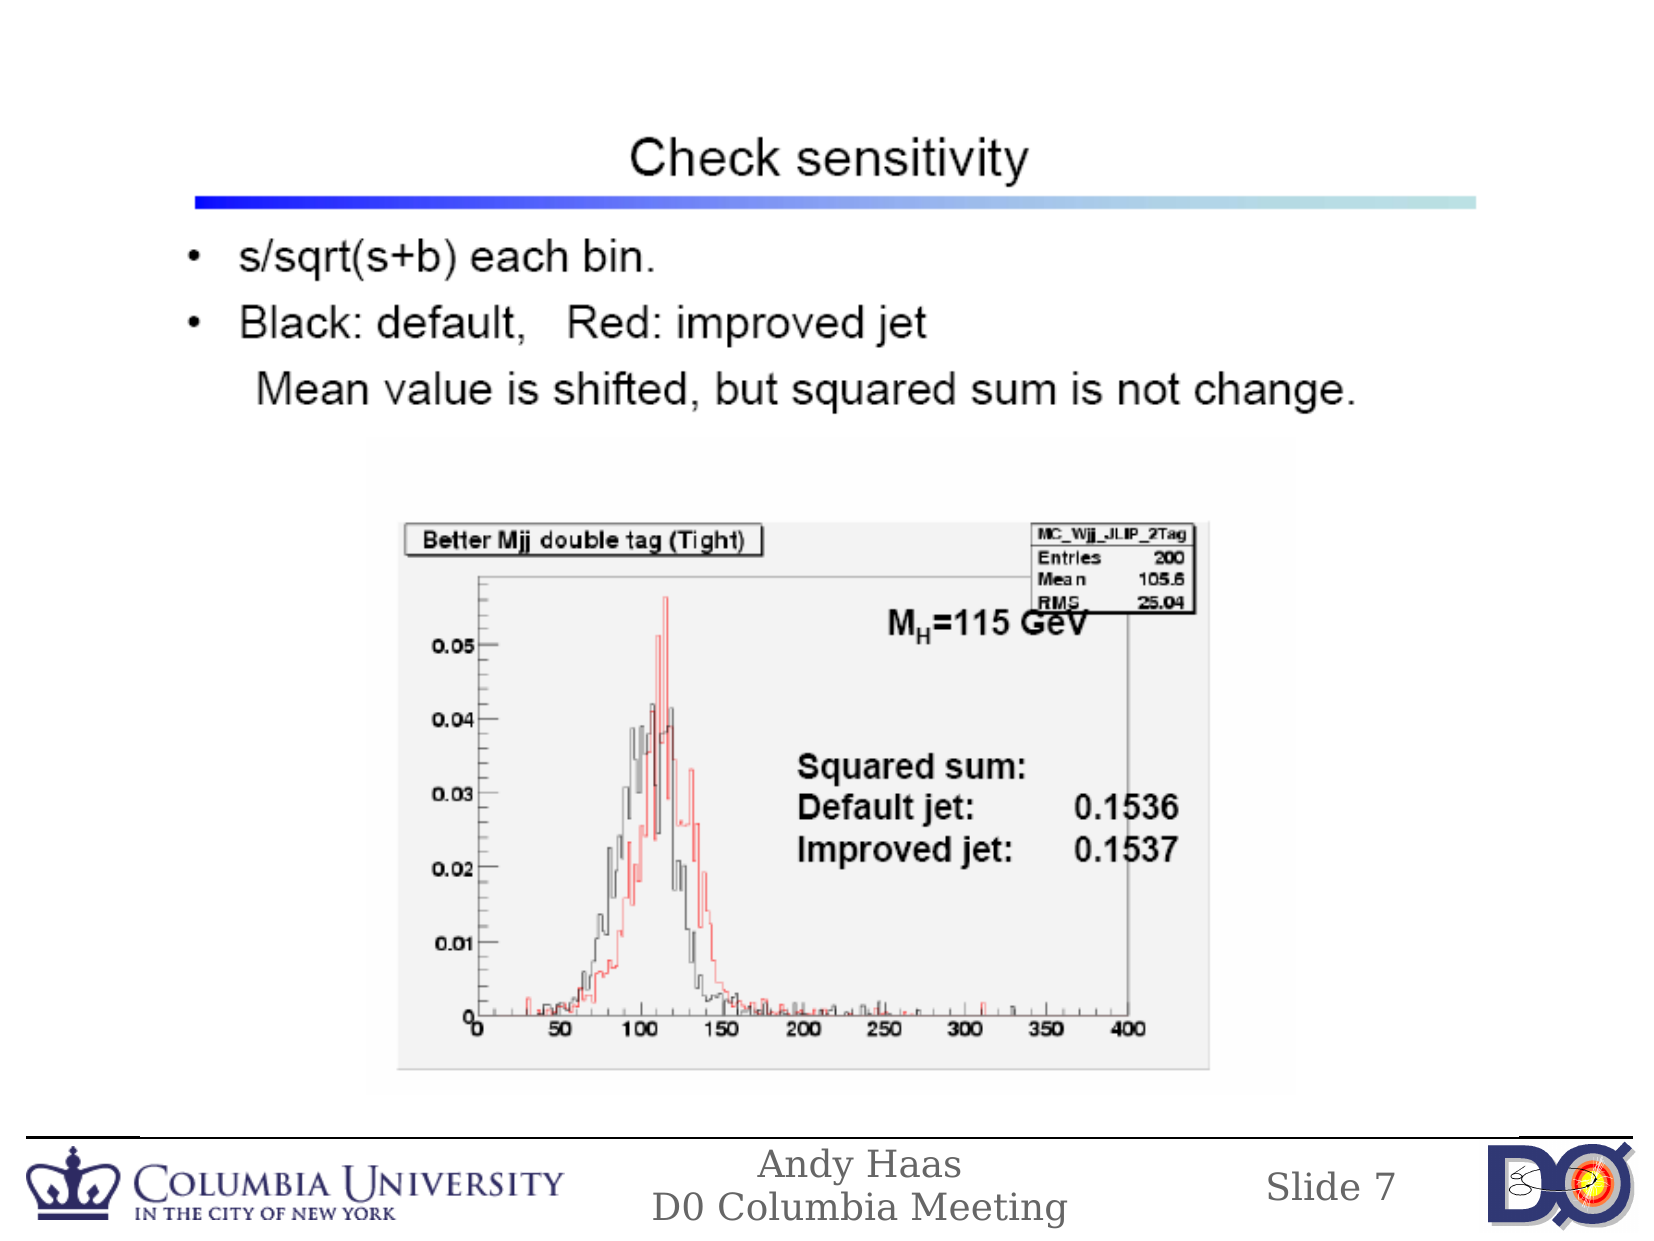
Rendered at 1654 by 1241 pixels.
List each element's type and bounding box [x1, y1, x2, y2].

picture [26, 1146, 565, 1220]
picture [140, 108, 1519, 1137]
picture [1479, 1140, 1639, 1233]
